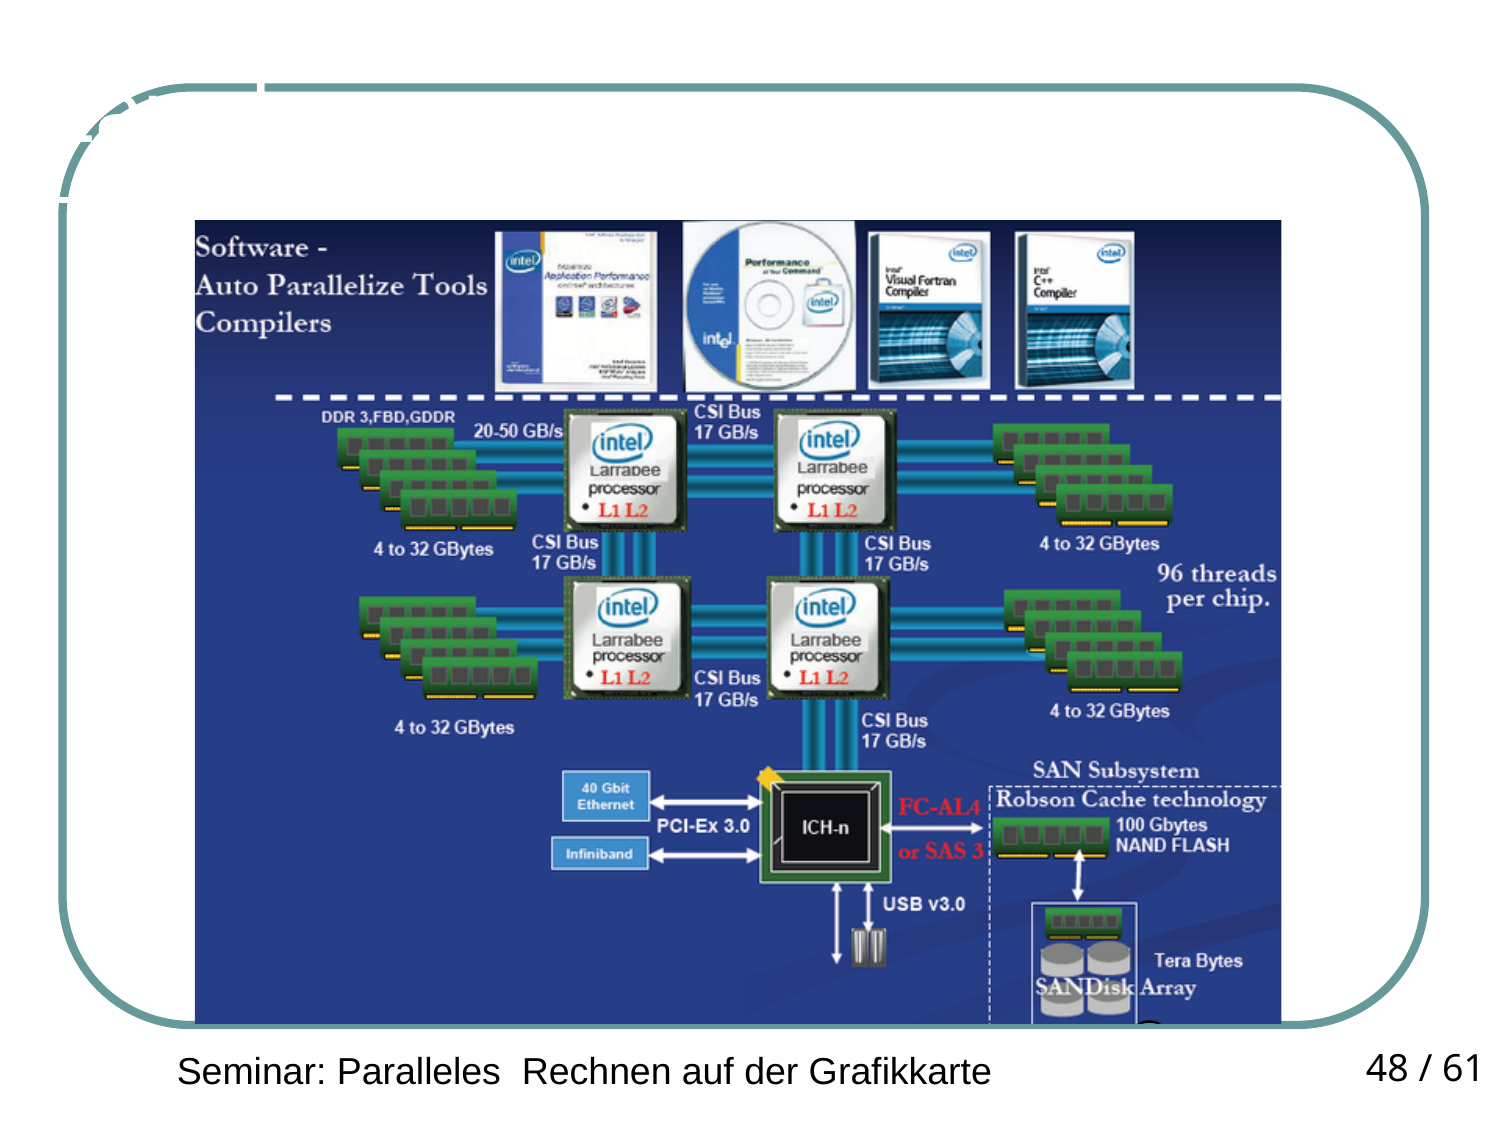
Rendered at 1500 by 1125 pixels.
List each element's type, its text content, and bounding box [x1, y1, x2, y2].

title Larrabee [31, 37, 1347, 188]
picture [194, 220, 1282, 1024]
